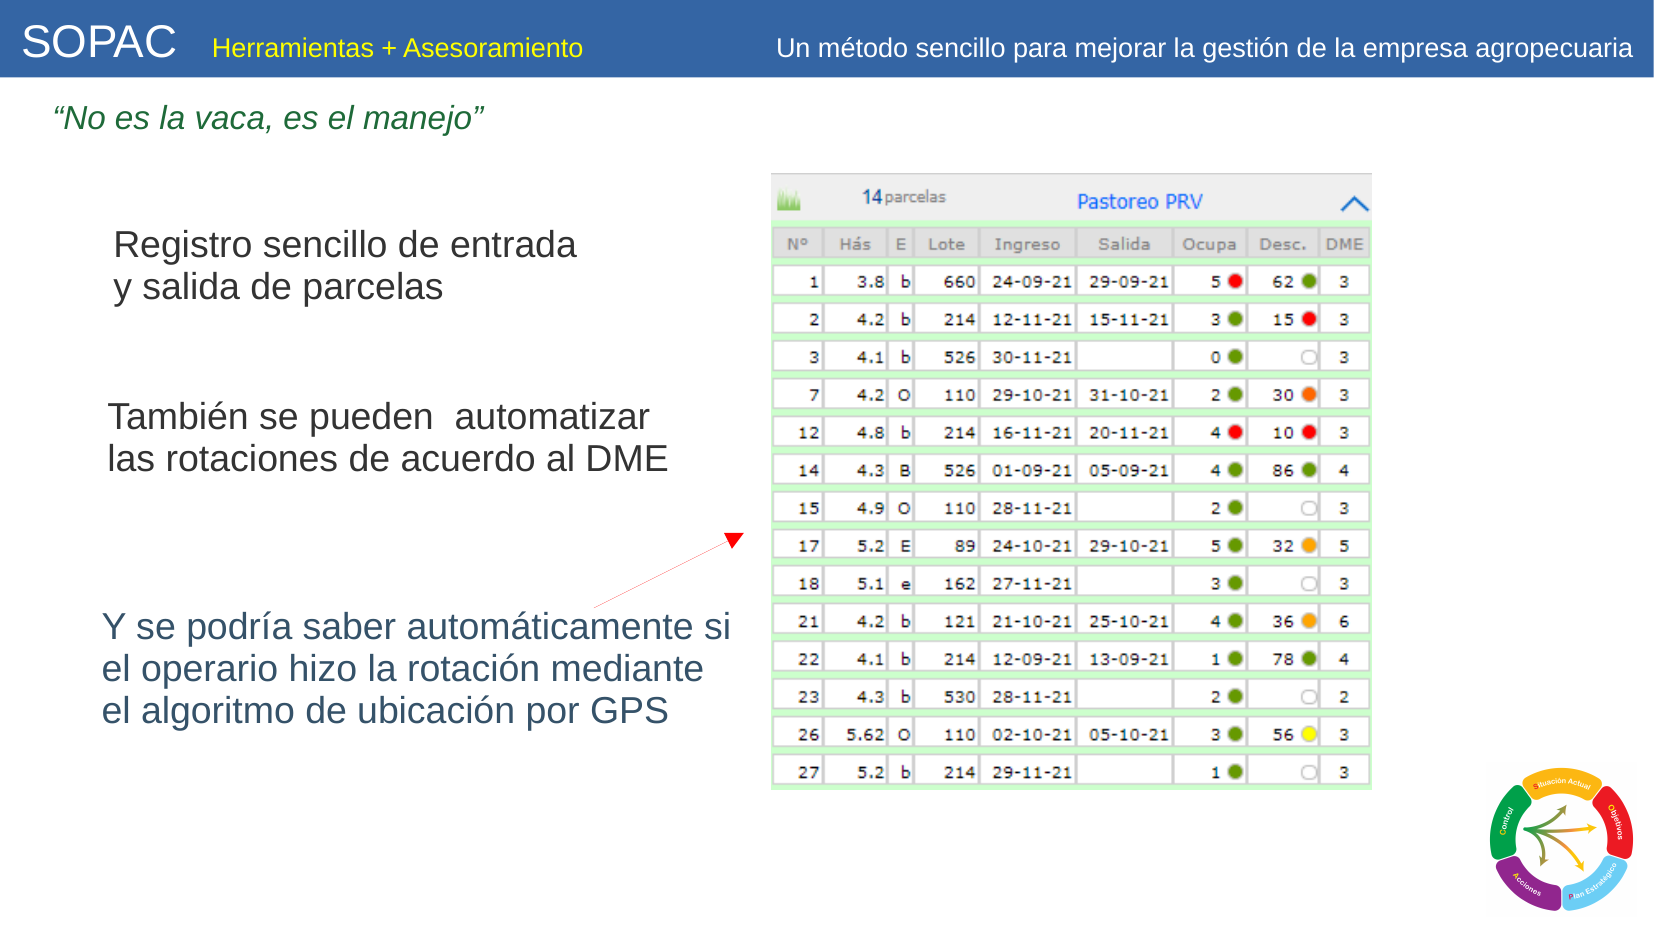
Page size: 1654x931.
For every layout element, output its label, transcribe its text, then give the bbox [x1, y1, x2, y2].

picture [1486, 762, 1637, 917]
text_box Herramientas + Asesoramiento [197, 25, 610, 90]
text_box También se pueden automatizar las rotaciones de acuerdo al DME [92, 387, 713, 571]
text_box Registro sencillo de entrada y salida de parcelas [98, 216, 601, 358]
picture [771, 173, 1372, 790]
text_box “No es la vaca, es el manejo” [37, 92, 563, 168]
text_box Y se podría saber automáticamente si el operario hizo la rotación mediante el algoritmo de ubicación por GPS [86, 598, 751, 823]
